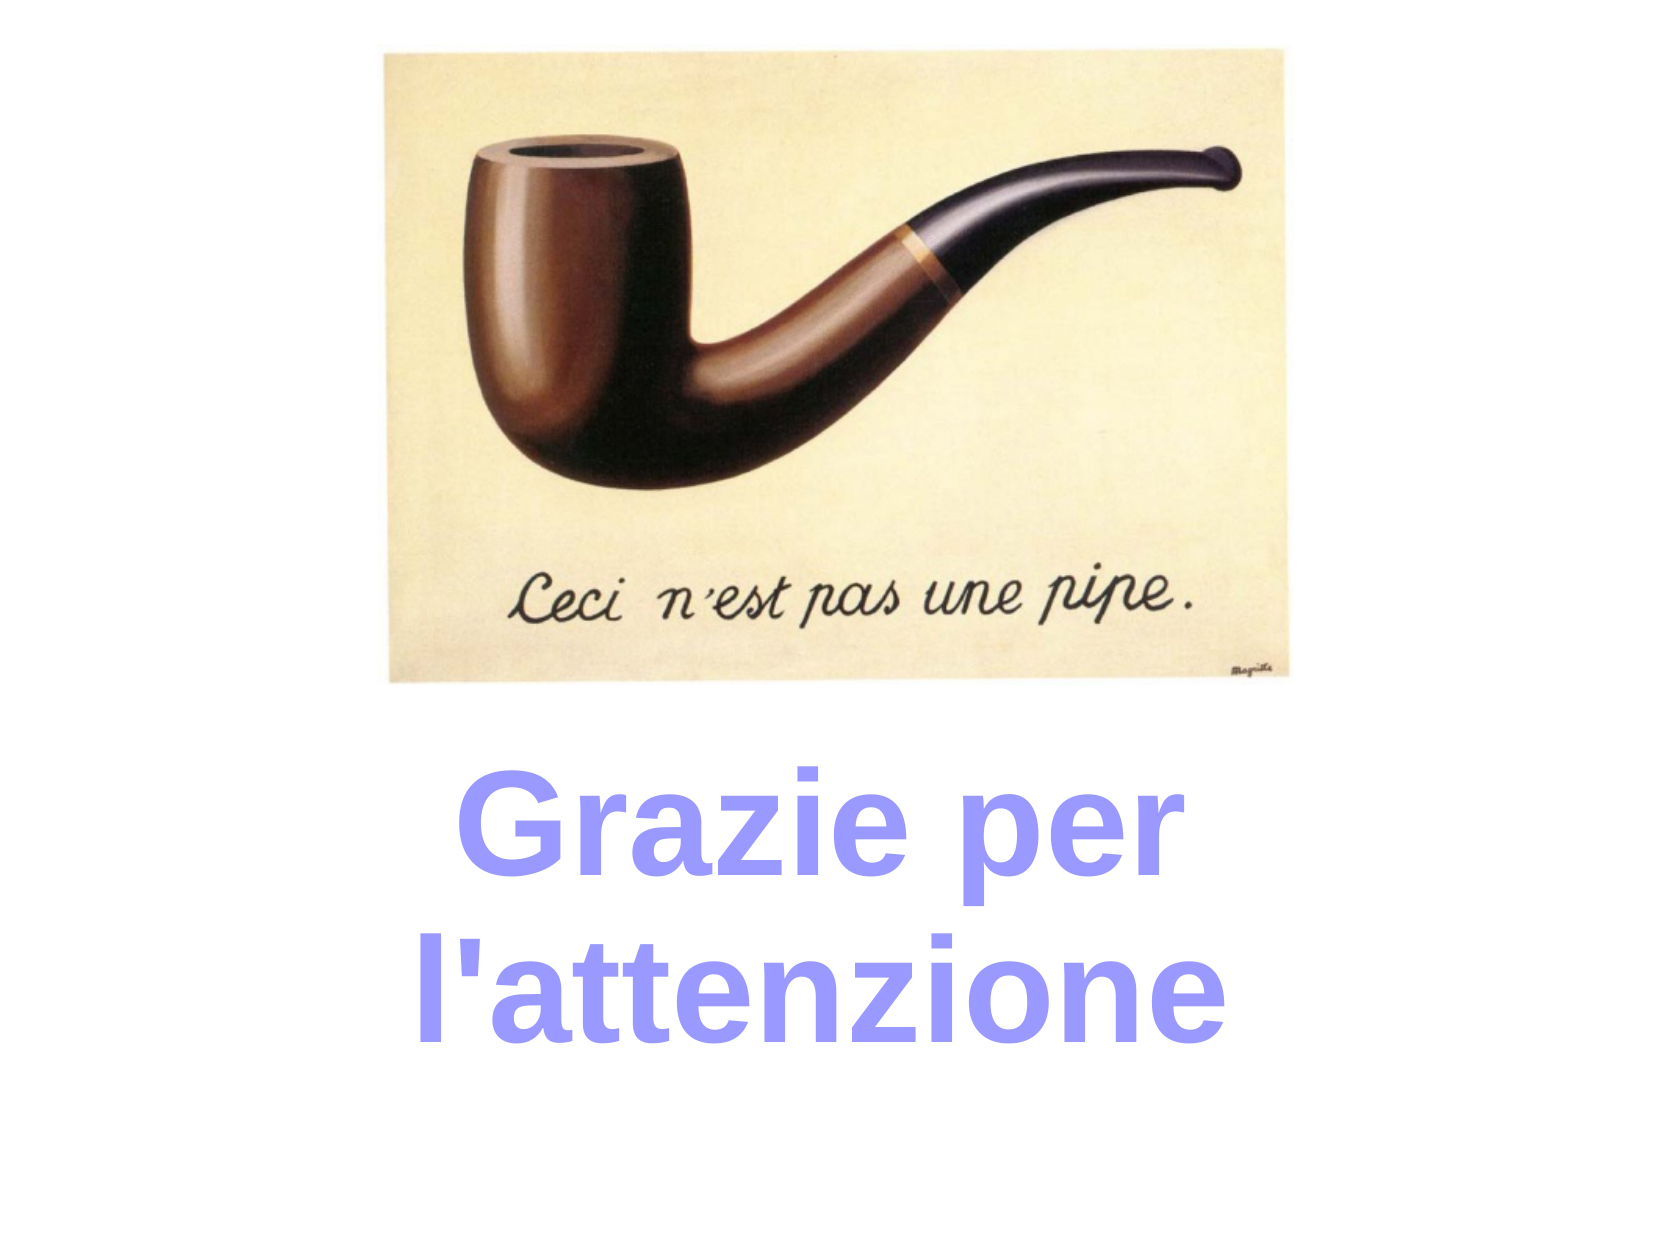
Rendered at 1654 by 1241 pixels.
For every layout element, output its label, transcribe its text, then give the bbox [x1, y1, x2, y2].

picture [377, 44, 1294, 686]
text_box Grazie per l'attenzione [11, 732, 1630, 1083]
